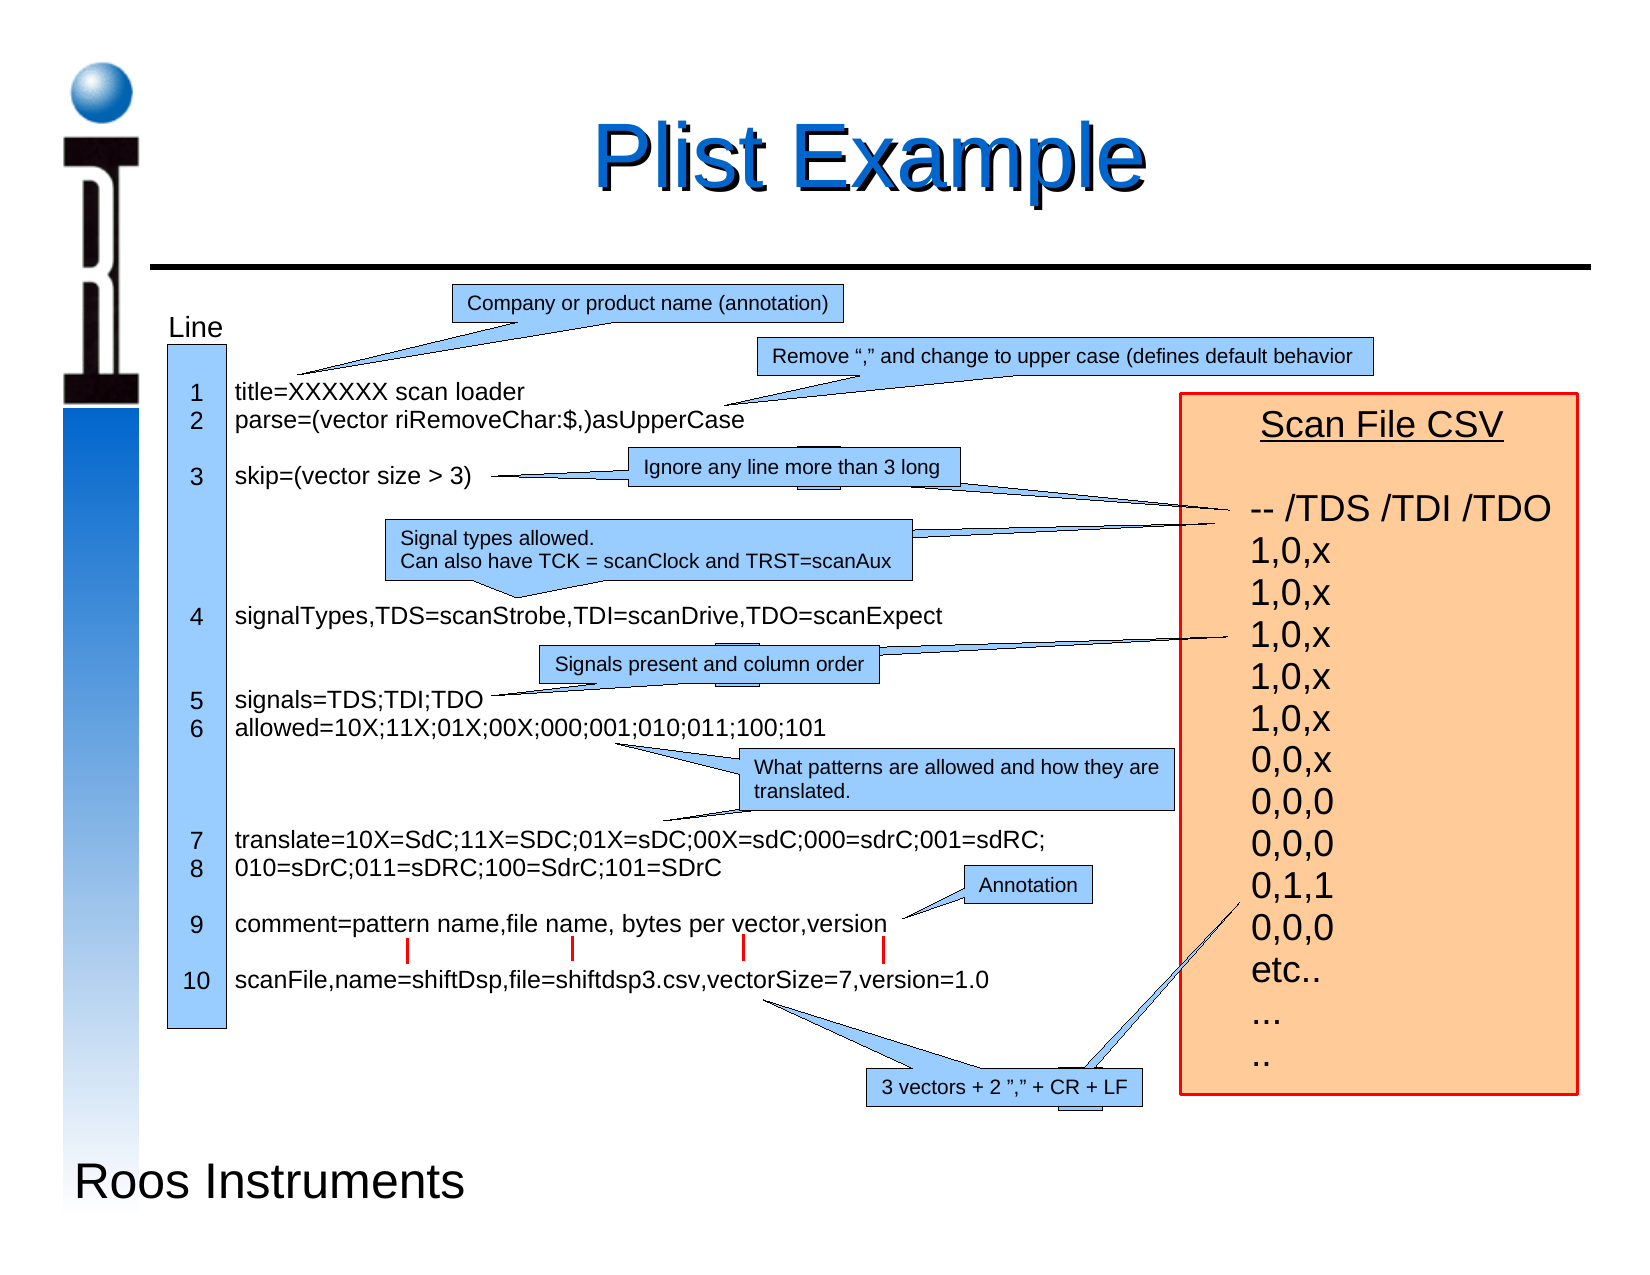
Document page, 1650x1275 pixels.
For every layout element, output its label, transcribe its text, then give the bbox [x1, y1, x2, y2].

text_box Company or product name (annotation) [297, 284, 844, 375]
text_box [1058, 1001, 1154, 1068]
text_box Line [153, 304, 239, 359]
text_box [1180, 1001, 1578, 1095]
text_box 0,0,x 0,0,0 0,0,0 0,1,1 0,0,0 etc.. ... .. [1236, 731, 1350, 1083]
text_box What patterns are allowed and how they are translated. [615, 743, 1175, 811]
text_box Scan File CSV -- /TDS /TDI /TDO 1,0,x 1,0,x 1,0,x 1,0,x 1,0,x [1234, 396, 1573, 748]
text_box [1058, 1107, 1103, 1111]
text_box title=XXXXXX scan loader parse=(vector riRemoveChar:$,)asUpperCase skip=(vector size > 3) signalTypes,TDS=scanStrobe,TDI=scanDrive,TDO=scanExpect signals=TDS;TDI;TDO allowed=10X;11X;01X;00X;000;001;010;011;100;101 translate=10X=SdC;11X=SDC;01X=sDC;00X=sdC;000=sdrC;001=sdRC; 010=sDrC;011=sDRC;100=SdrC;101=SDrC comment=pattern name,file name, bytes per vector,version scanFile,name=shiftDsp,file=shiftdsp3.csv,vectorSize=7,version=1.0 [227, 370, 1601, 1001]
text_box 3 vectors + 2 ”,” + CR + LF [763, 999, 1143, 1107]
text_box Annotation [902, 865, 1093, 919]
text_box Signals present and column order [491, 645, 880, 696]
text_box 1 2 3 4 5 6 7 8 9 10 [167, 359, 227, 1029]
picture [59, 59, 144, 411]
text_box Signal types allowed. Can also have TCK = scanClock and TRST=scanAux [385, 519, 913, 598]
text_box Ignore any line more than 3 long [491, 447, 961, 487]
title Plist Example [147, 66, 1591, 245]
text_box Remove “,” and change to upper case (defines default behavior [724, 337, 1374, 406]
text_box [911, 483, 1230, 511]
